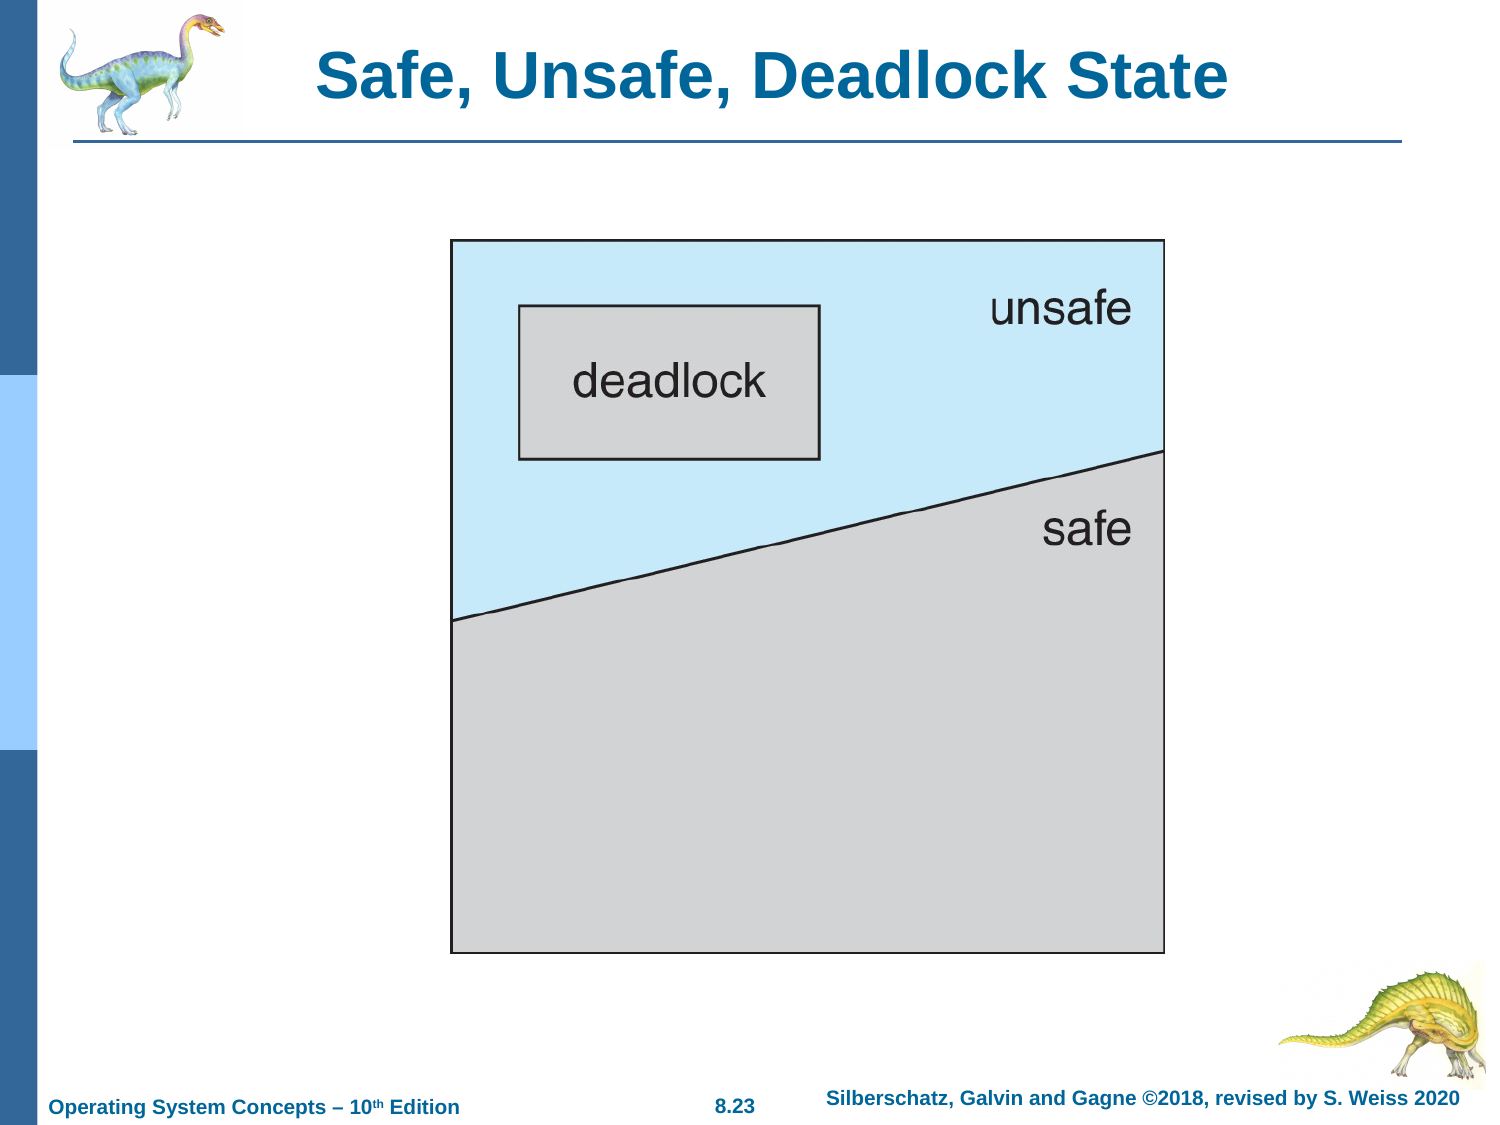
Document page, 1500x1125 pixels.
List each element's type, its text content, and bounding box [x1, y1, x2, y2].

title Safe, Unsafe, Deadlock State [138, 24, 1426, 120]
picture [46, 0, 243, 149]
picture [450, 239, 1165, 954]
picture [1275, 959, 1486, 1095]
